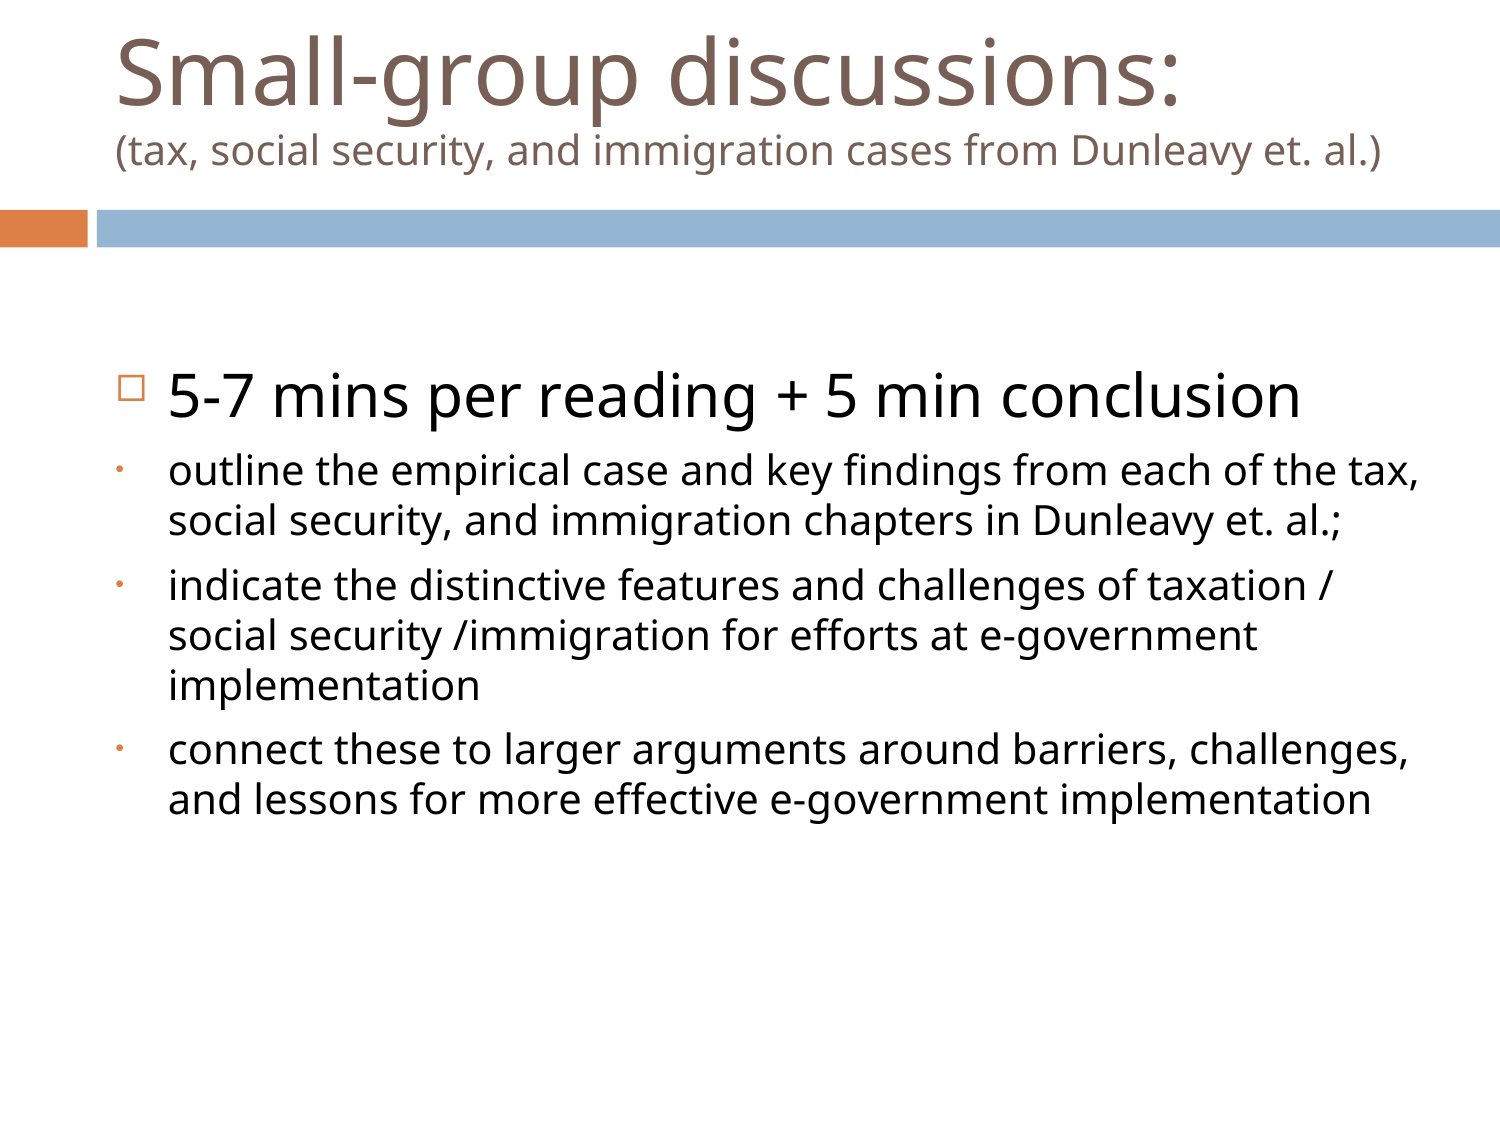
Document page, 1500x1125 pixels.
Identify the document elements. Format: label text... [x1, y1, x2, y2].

title Small-group discussions: (tax, social security, and immigration cases from Dunleavy et. al.) [100, 6, 1438, 182]
list 5-7 mins per reading + 5 min conclusion outline the empirical case and key findings from each of the tax, social security, and immigration chapters in Dunleavy et. al.; indicate the distinctive features and challenges of taxation / social security /immigration for efforts at e-government implementation connect these to larger arguments around barriers, challenges, and lessons for more effective e-government implementation [100, 262, 1438, 1001]
